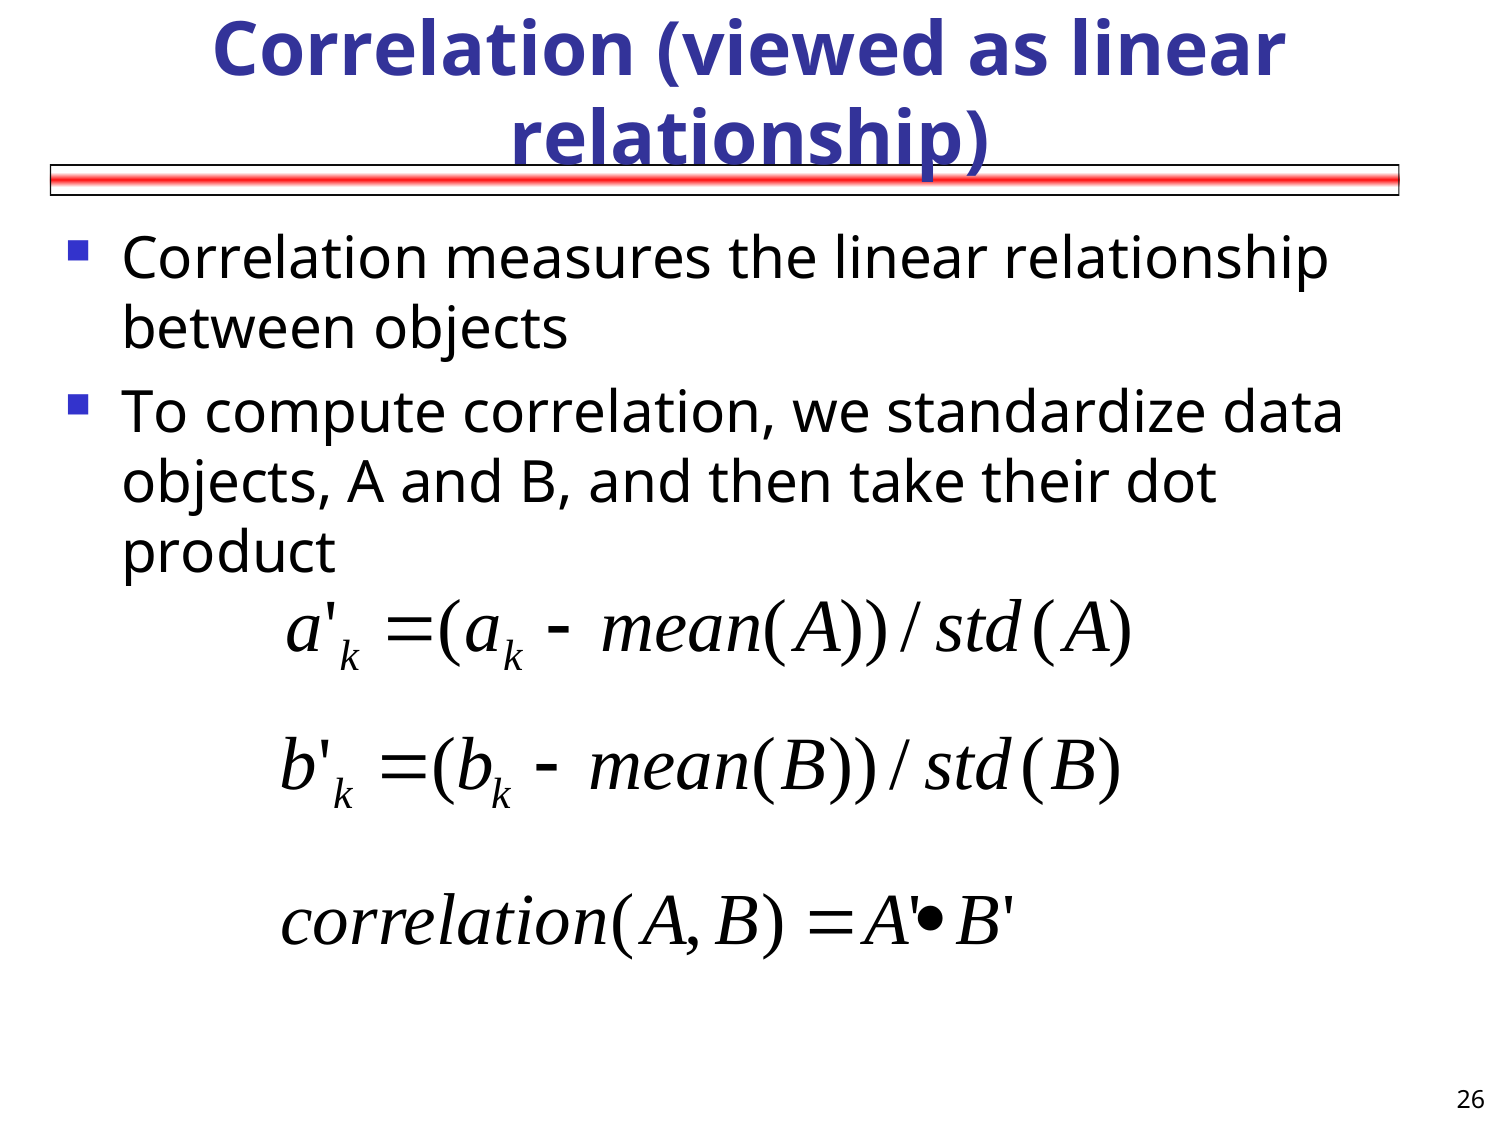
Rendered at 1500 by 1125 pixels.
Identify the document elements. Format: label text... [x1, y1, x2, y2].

text_box <number> [1187, 1062, 1500, 1125]
title Correlation (viewed as linear relationship) [0, 0, 1500, 188]
chart [270, 877, 1026, 976]
list Correlation measures the linear relationship between objects To compute correlation, we standardize data objects, A and B, and then take their dot product [49, 212, 1425, 1063]
chart [273, 576, 1147, 690]
chart [270, 714, 1134, 828]
